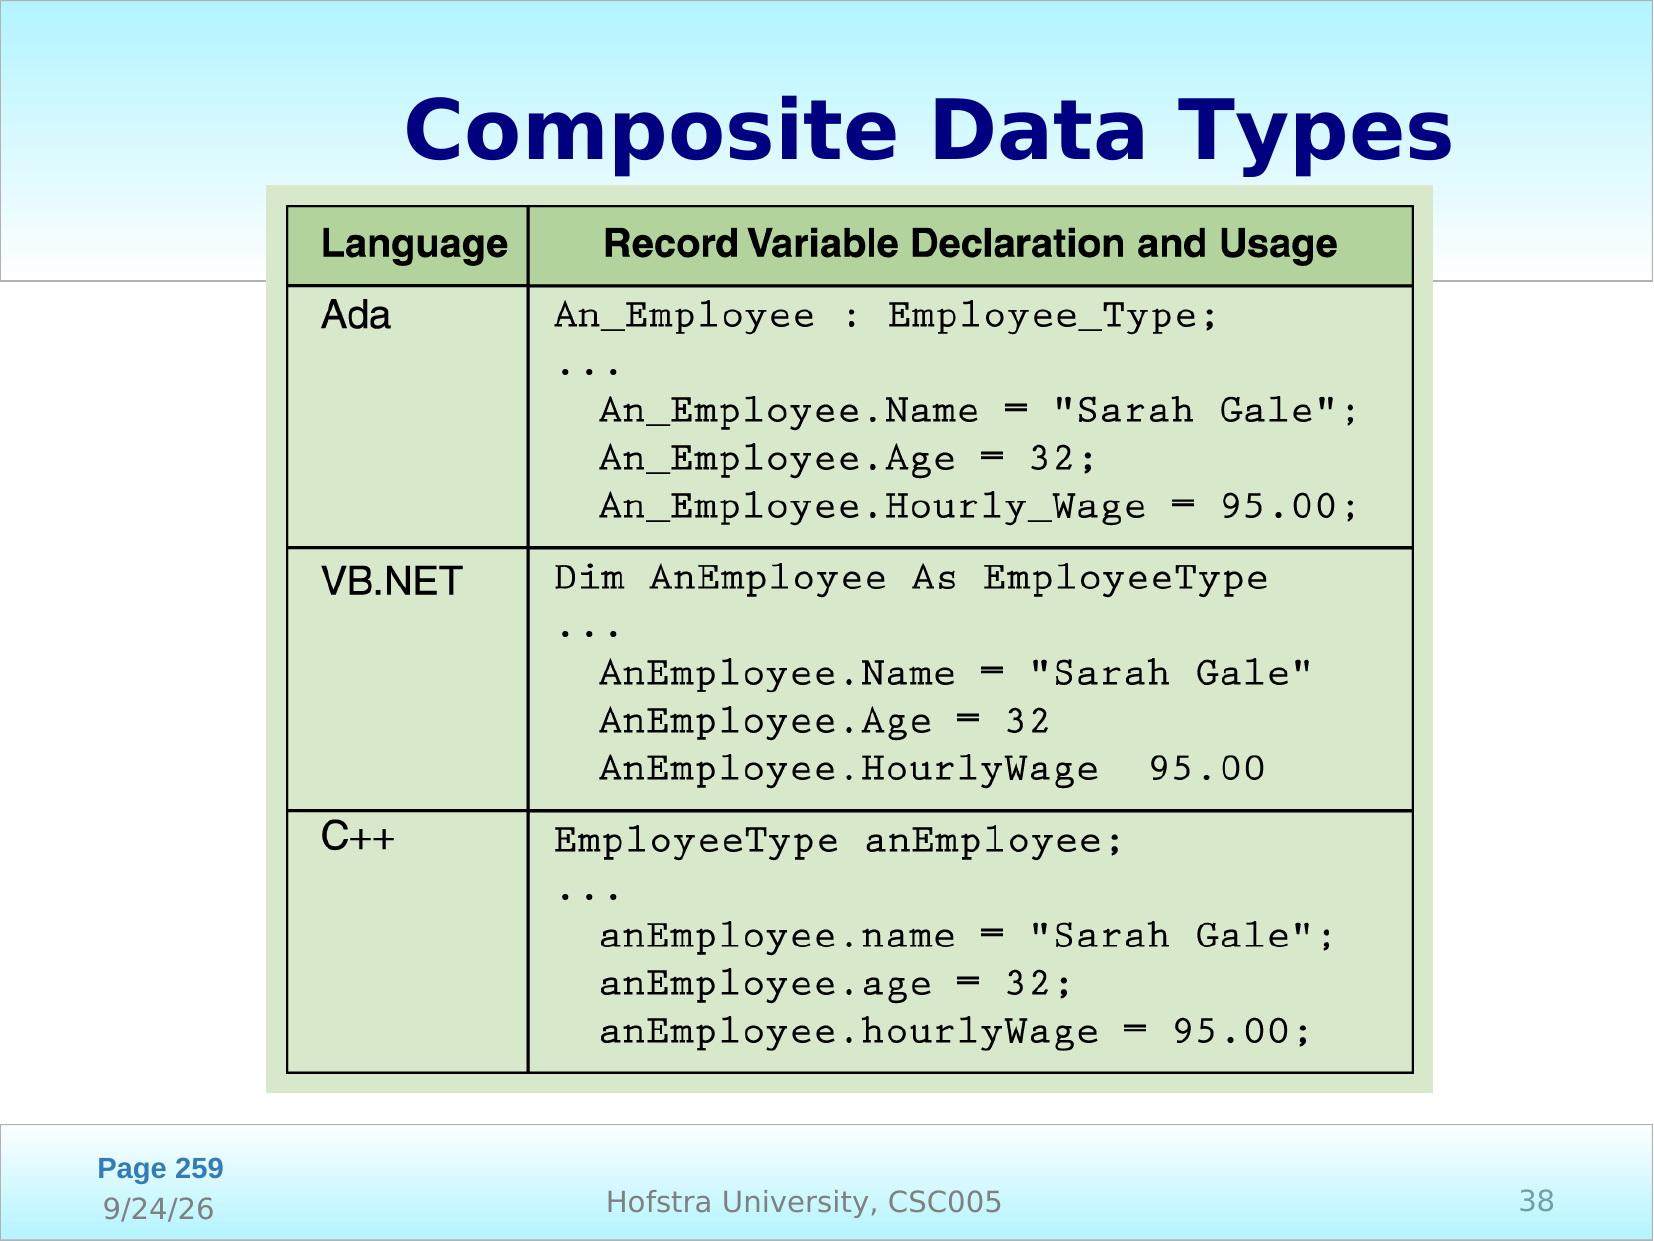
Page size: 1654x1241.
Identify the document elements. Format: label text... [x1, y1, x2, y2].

picture [266, 185, 1433, 1093]
text_box Page 259 [82, 1143, 240, 1193]
title Composite Data Types [247, 27, 1612, 235]
